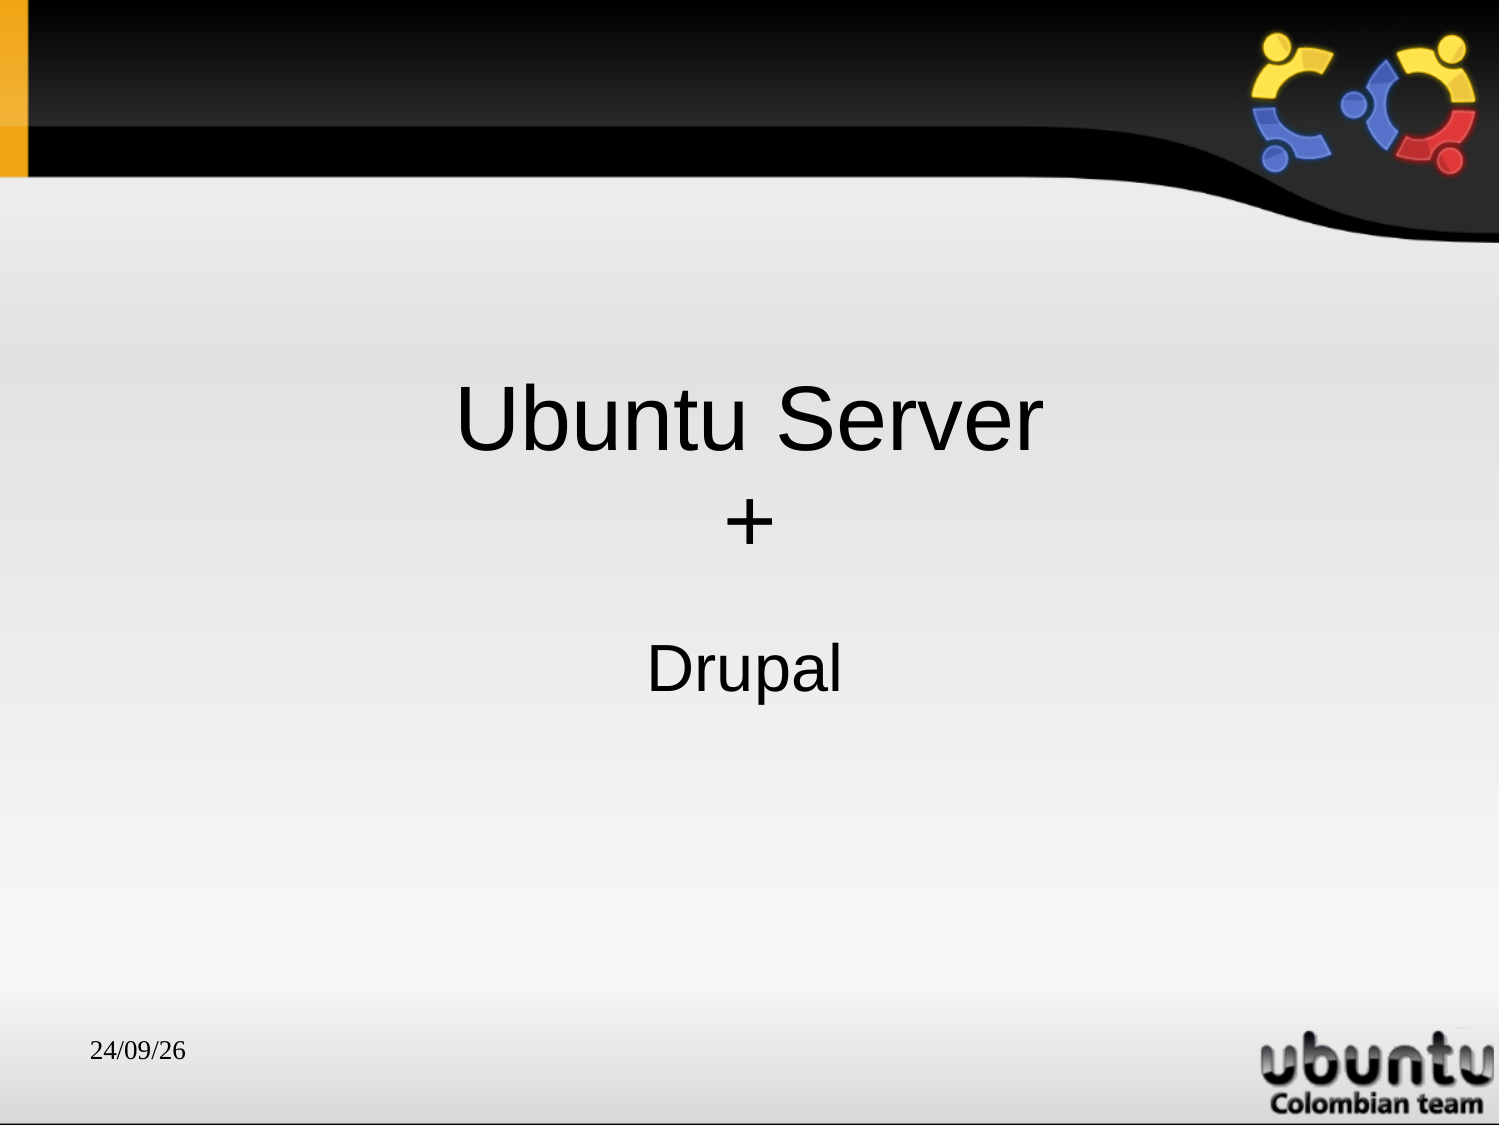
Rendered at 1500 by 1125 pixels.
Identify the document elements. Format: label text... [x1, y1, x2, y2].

picture [0, 0, 1499, 1125]
title Ubuntu Server + [112, 356, 1388, 584]
subtitle Drupal [219, 531, 1270, 805]
